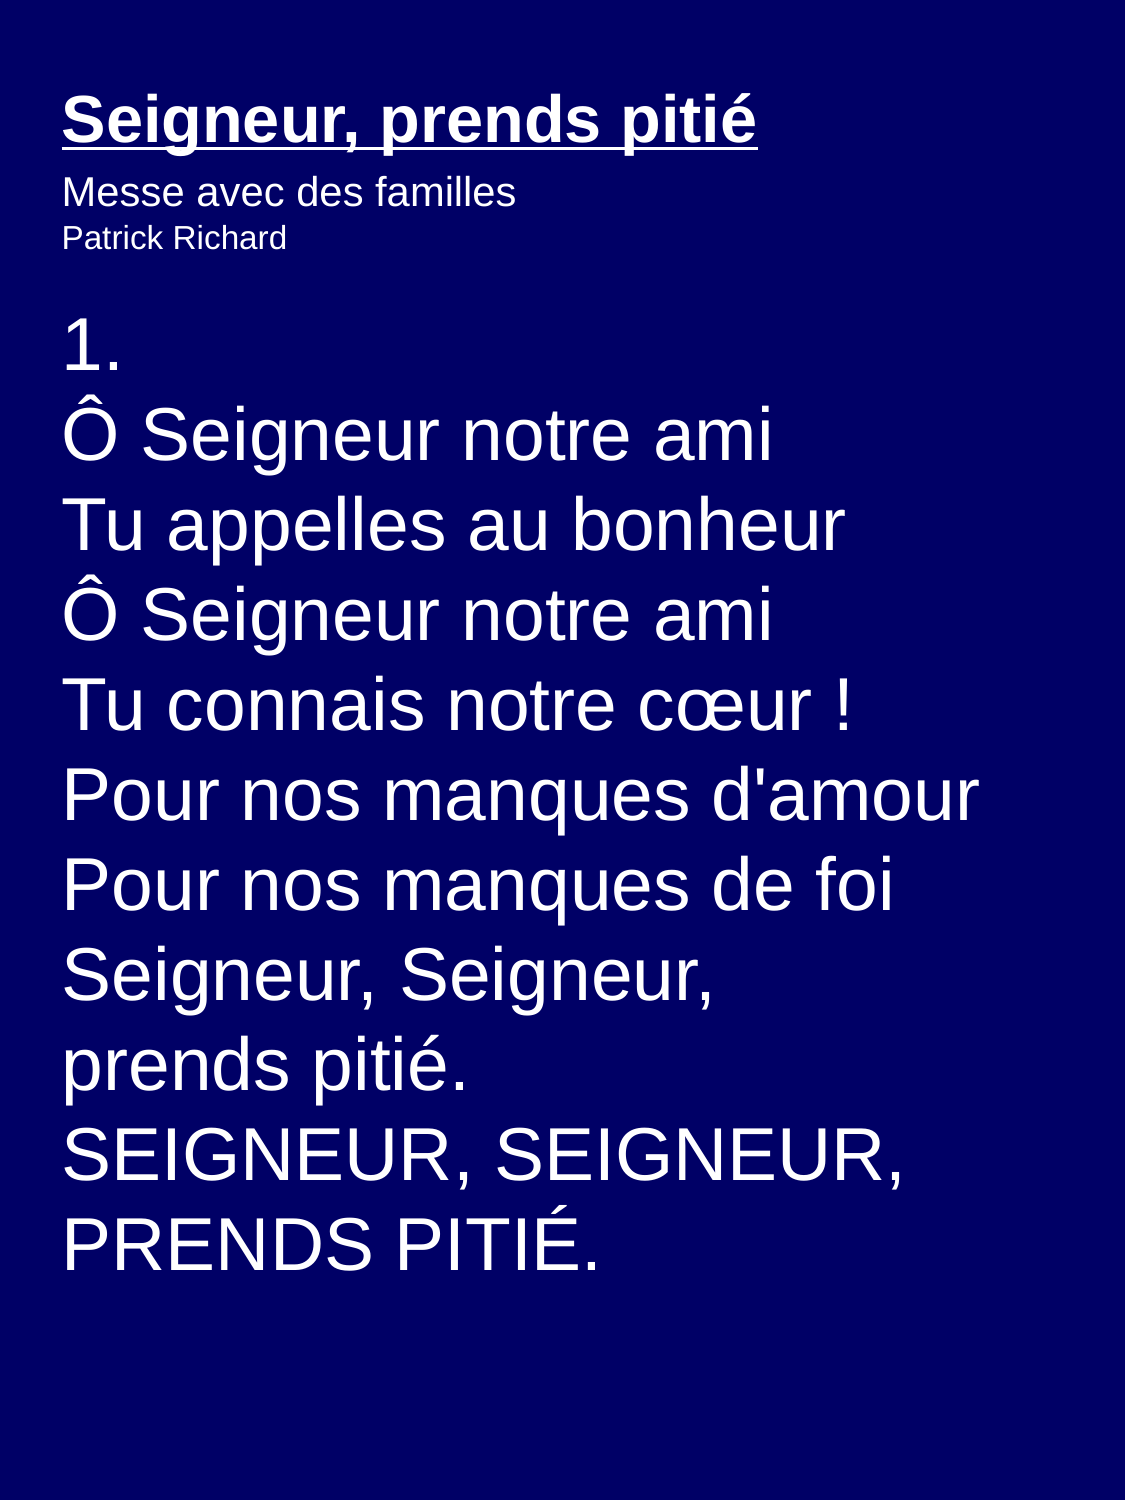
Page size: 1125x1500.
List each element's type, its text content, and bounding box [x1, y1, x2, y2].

text_box Seigneur, prends pitié Messe avec des familles Patrick Richard 1. Ô Seigneur notre ami Tu appelles au bonheur Ô Seigneur notre ami Tu connais notre cœur ! Pour nos manques d'amour Pour nos manques de foi Seigneur, Seigneur, prends pitié. SEIGNEUR, SEIGNEUR, PRENDS PITIÉ. [46, 47, 1087, 1405]
